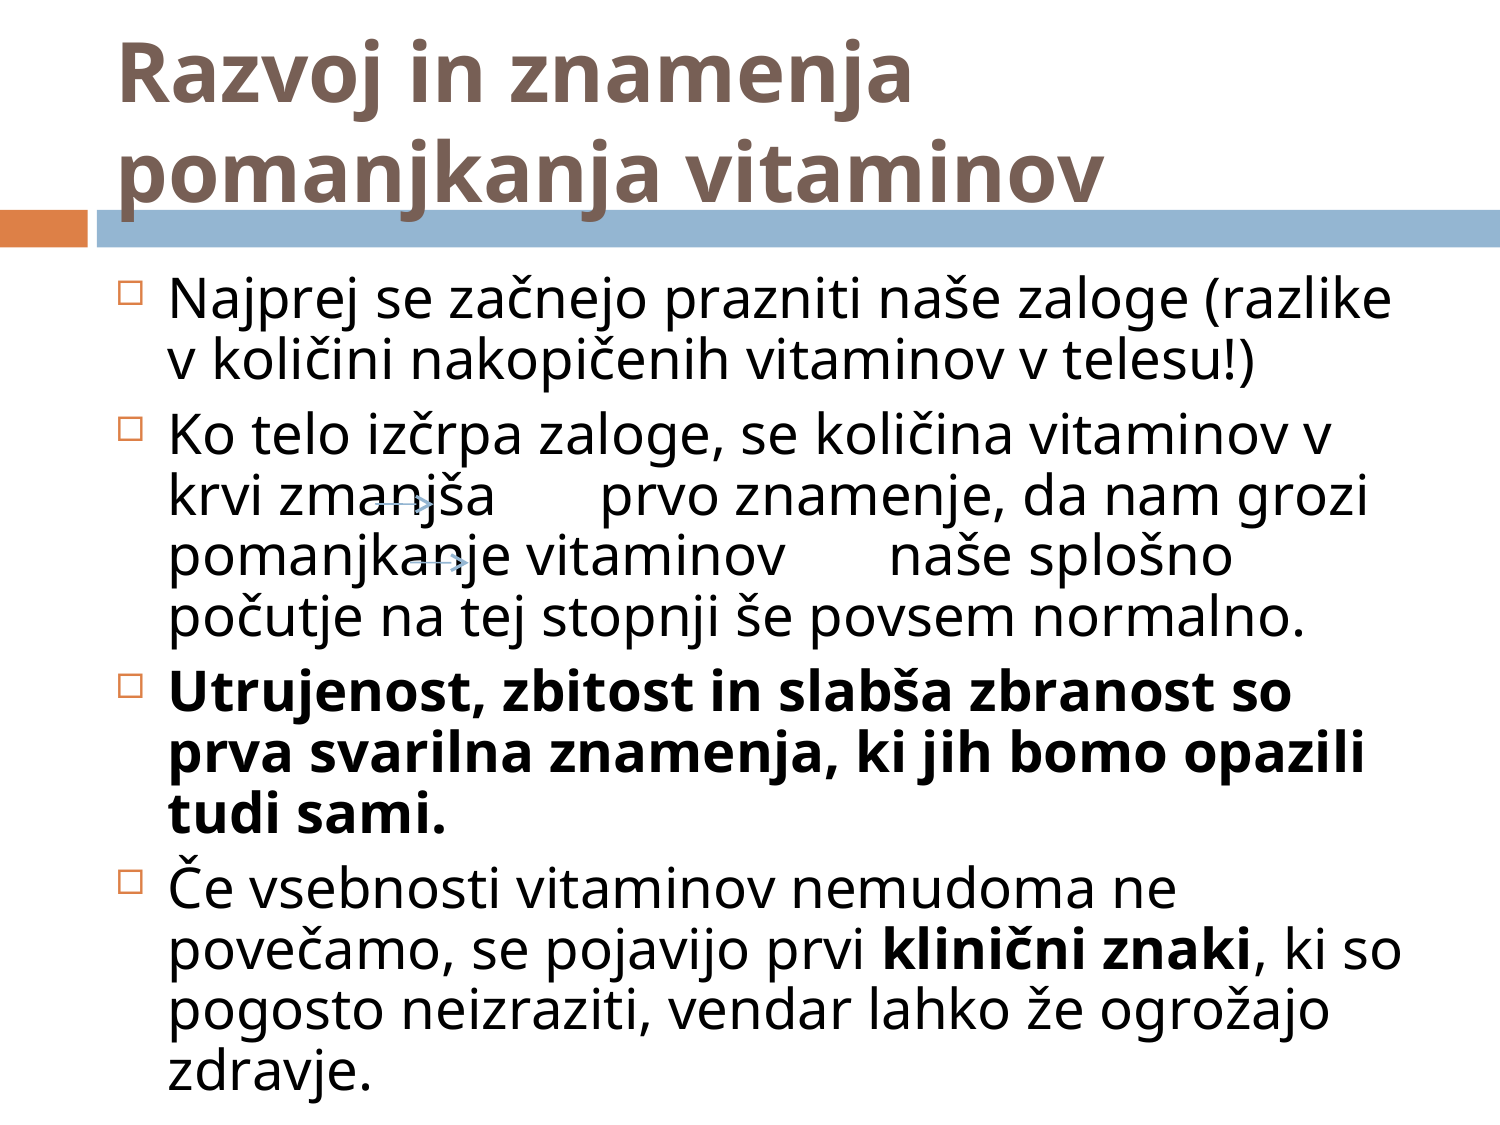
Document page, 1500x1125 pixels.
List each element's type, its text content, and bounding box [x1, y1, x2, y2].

list Najprej se začnejo prazniti naše zaloge (razlike v količini nakopičenih vitaminov v telesu!) Ko telo izčrpa zaloge, se količina vitaminov v krvi zmanjša prvo znamenje, da nam grozi pomanjkanje vitaminov naše splošno počutje na tej stopnji še povsem normalno. Utrujenost, zbitost in slabša zbranost so prva svarilna znamenja, ki jih bomo opazili tudi sami. Če vsebnosti vitaminov nemudoma ne povečamo, se pojavijo prvi klinični znaki, ki so pogosto neizraziti, vendar lahko že ogrožajo zdravje. [100, 262, 1438, 1125]
title Razvoj in znamenja pomanjkanja vitaminov [100, 11, 1438, 227]
